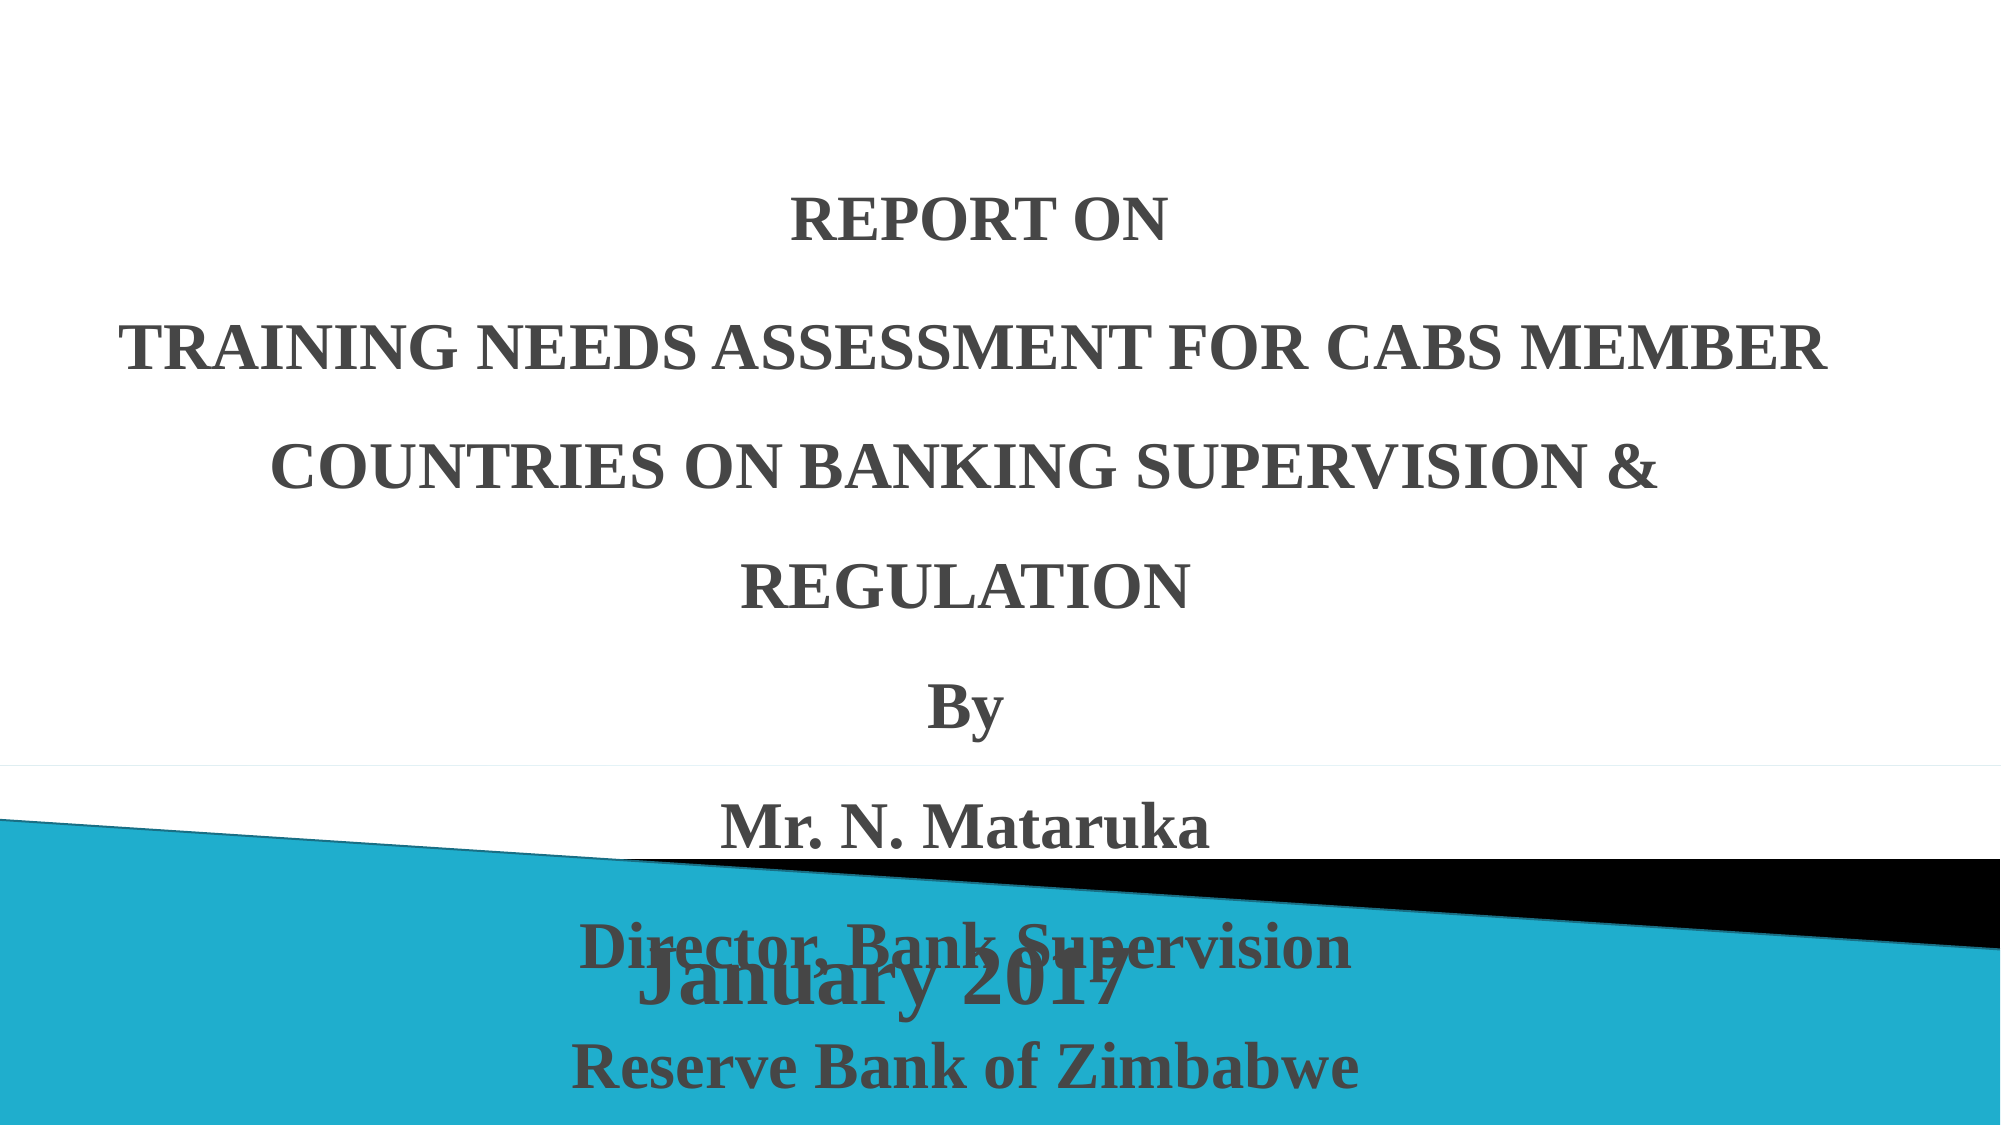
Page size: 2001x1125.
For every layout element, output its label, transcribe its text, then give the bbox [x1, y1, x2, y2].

title REPORT ON TRAINING NEEDS ASSESSMENT FOR CABS MEMBER COUNTRIES ON BANKING SUPERVISION & REGULATION By Mr. N. Mataruka Director, Bank Supervision Reserve Bank of Zimbabwe [24, 56, 1909, 852]
subtitle January 2017 [247, 911, 1522, 1092]
